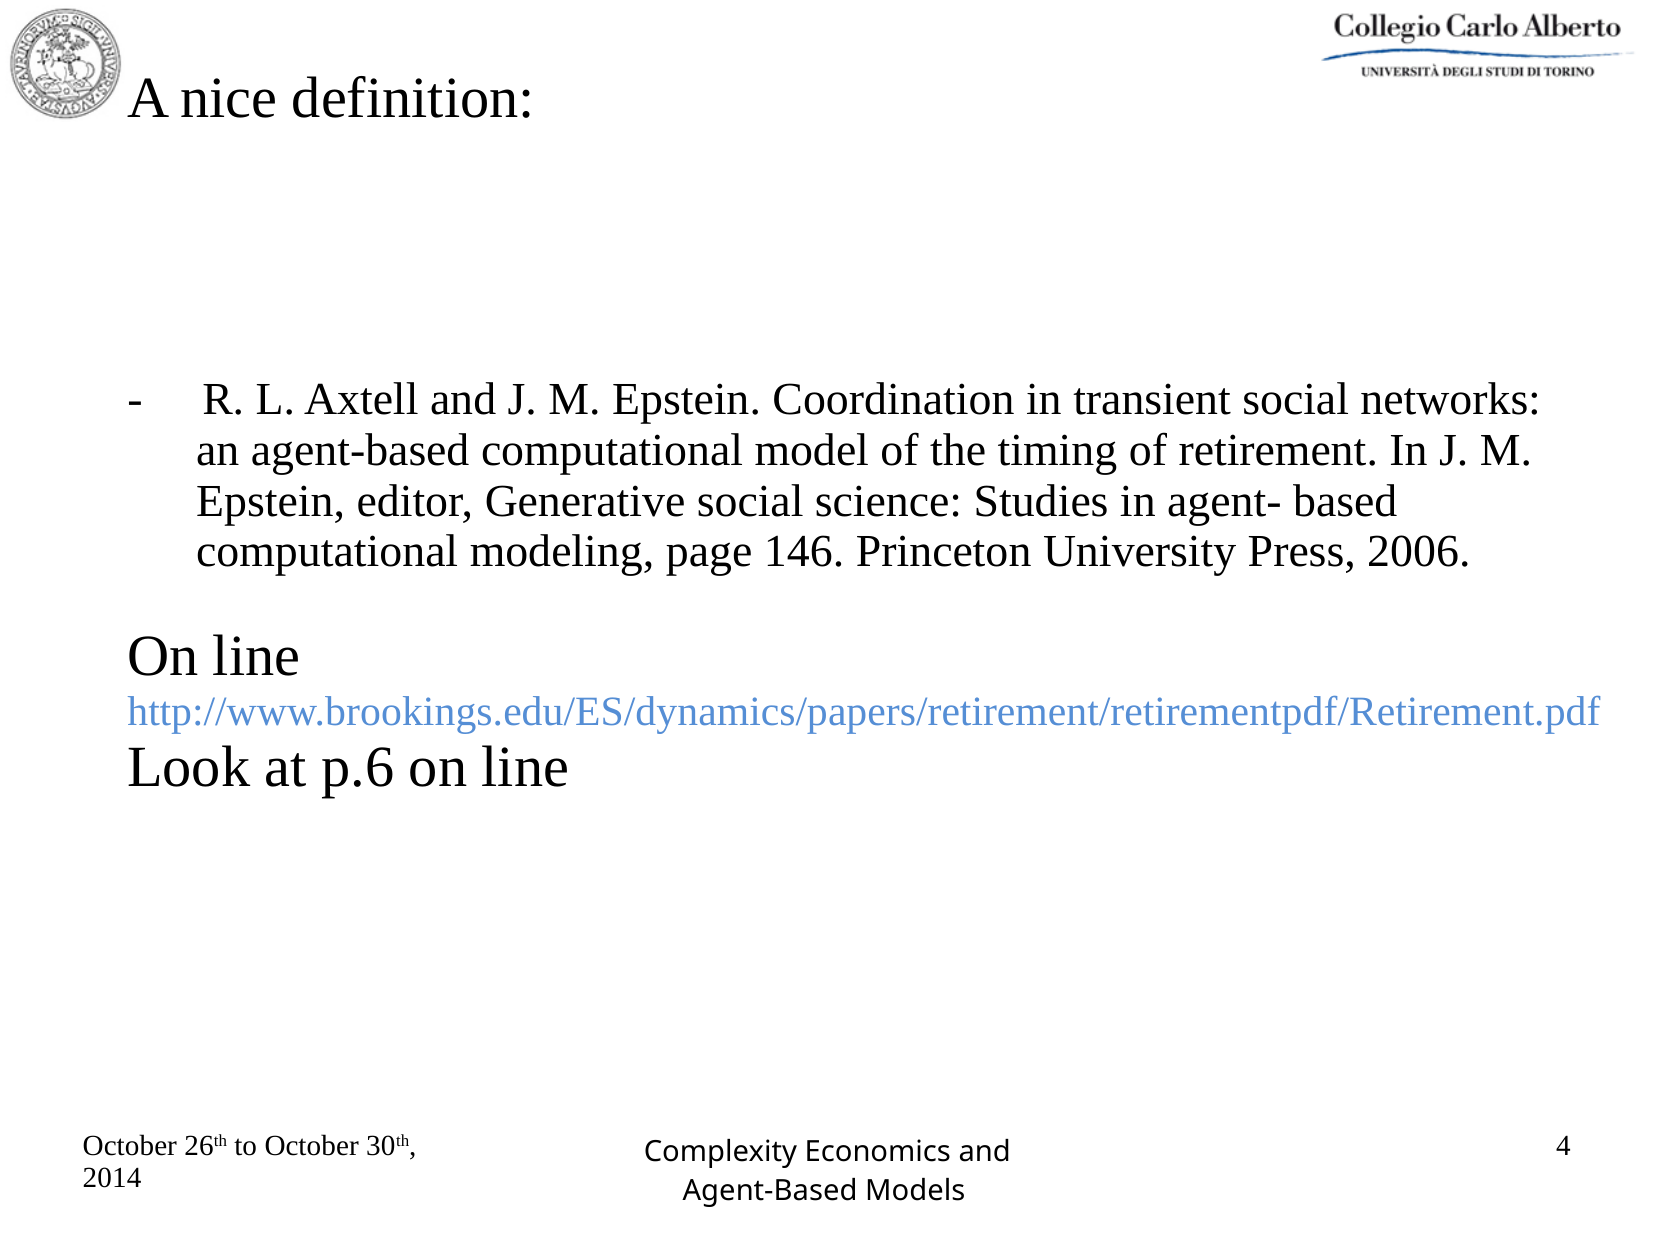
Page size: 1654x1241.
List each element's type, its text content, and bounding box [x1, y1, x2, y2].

text_box A nice definition: - R. L. Axtell and J. M. Epstein. Coordination in transient social networks: an agent-based computational model of the timing of retirement. In J. M. Epstein, editor, Generative social science: Studies in agent- based computational modeling, page 146. Princeton University Press, 2006. On line http://www.brookings.edu/ES/dynamics/papers/retirement/retirementpdf/Retirement.pdf Look at p.6 on line [112, 57, 1654, 871]
picture [1312, 0, 1645, 57]
picture [5, 5, 125, 122]
